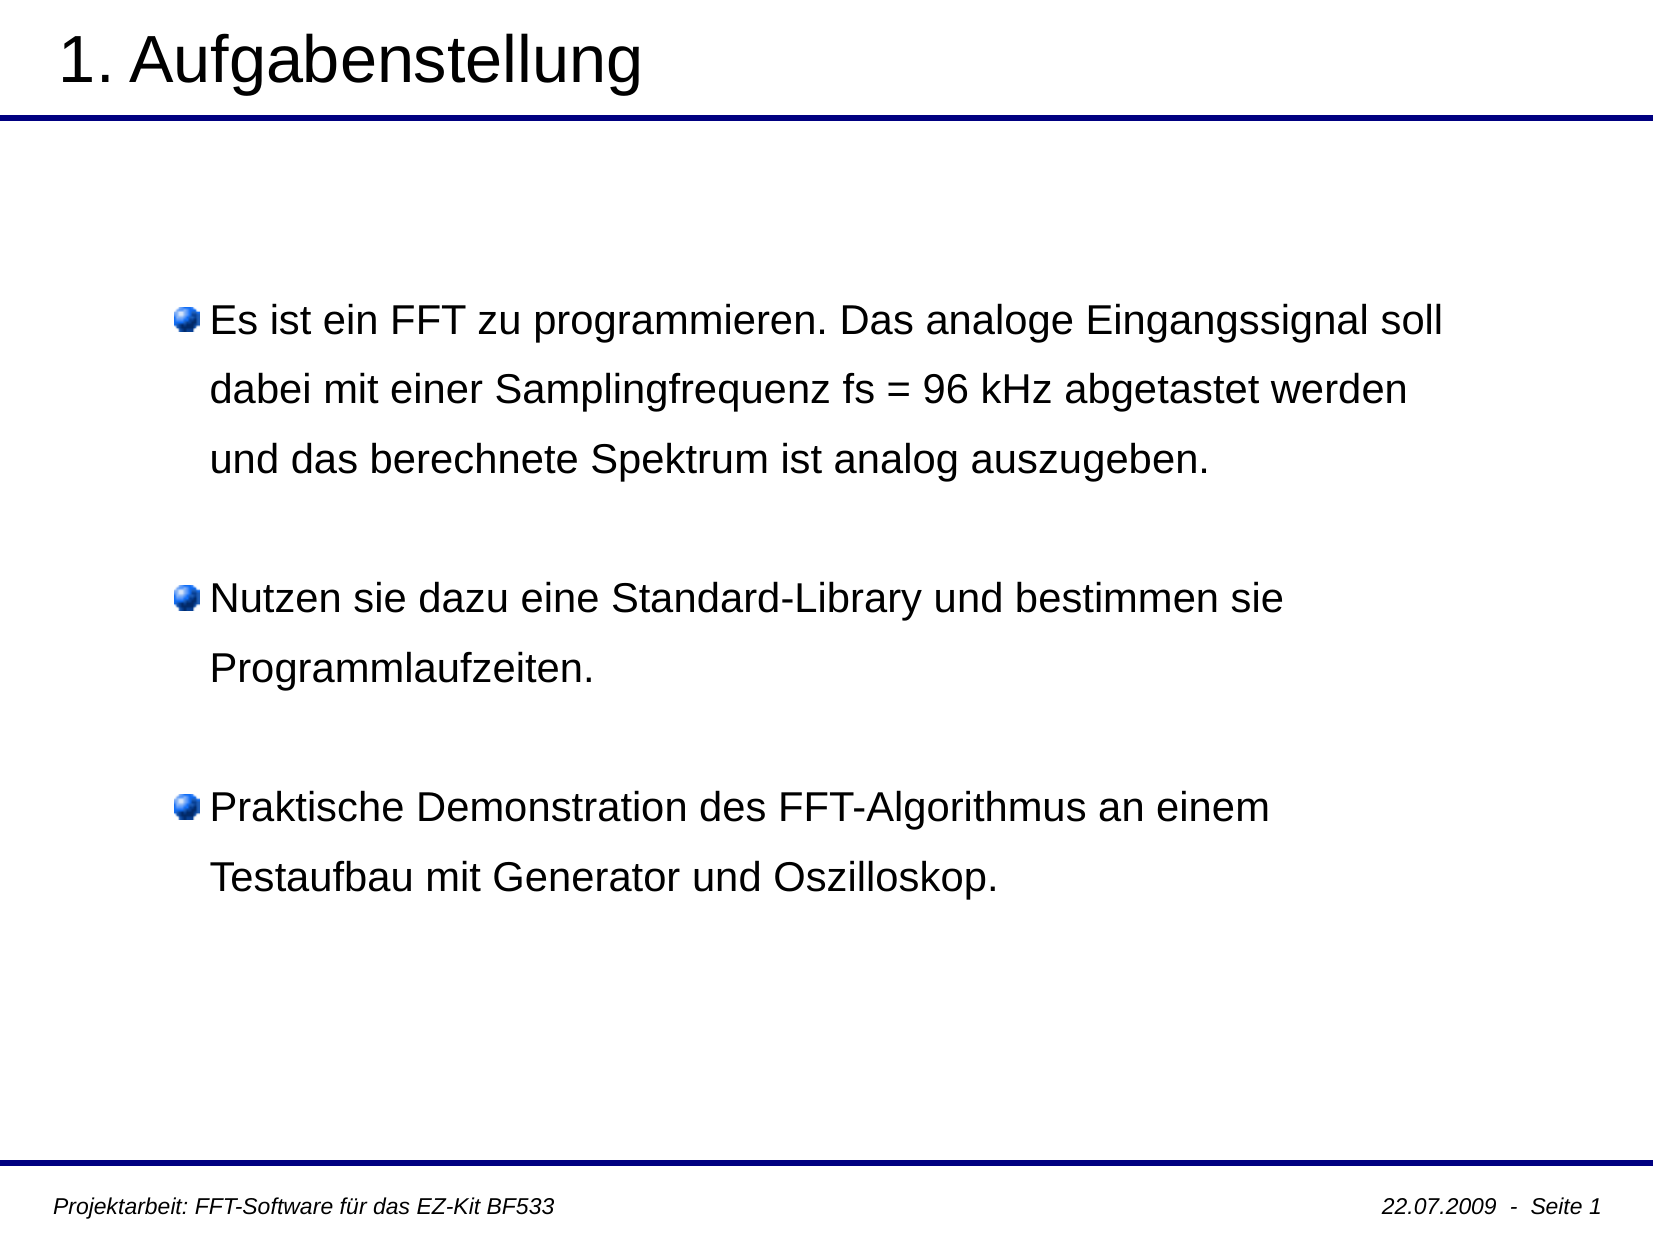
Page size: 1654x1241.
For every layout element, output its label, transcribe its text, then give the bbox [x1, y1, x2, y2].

text_box Es ist ein FFT zu programmieren. Das analoge Eingangssignal soll dabei mit einer Samplingfrequenz fs = 96 kHz abgetastet werden und das berechnete Spektrum ist analog auszugeben. Nutzen sie dazu eine Standard-Library und bestimmen sie Programmlaufzeiten. Praktische Demonstration des FFT-Algorithmus an einem Testaufbau mit Generator und Oszilloskop. [147, 265, 1477, 1034]
title 1. Aufgabenstellung [58, 0, 1654, 119]
title Projektarbeit: FFT-Software für das EZ-Kit BF533 22.07.2009 - Seite 1 [53, 1191, 1654, 1222]
